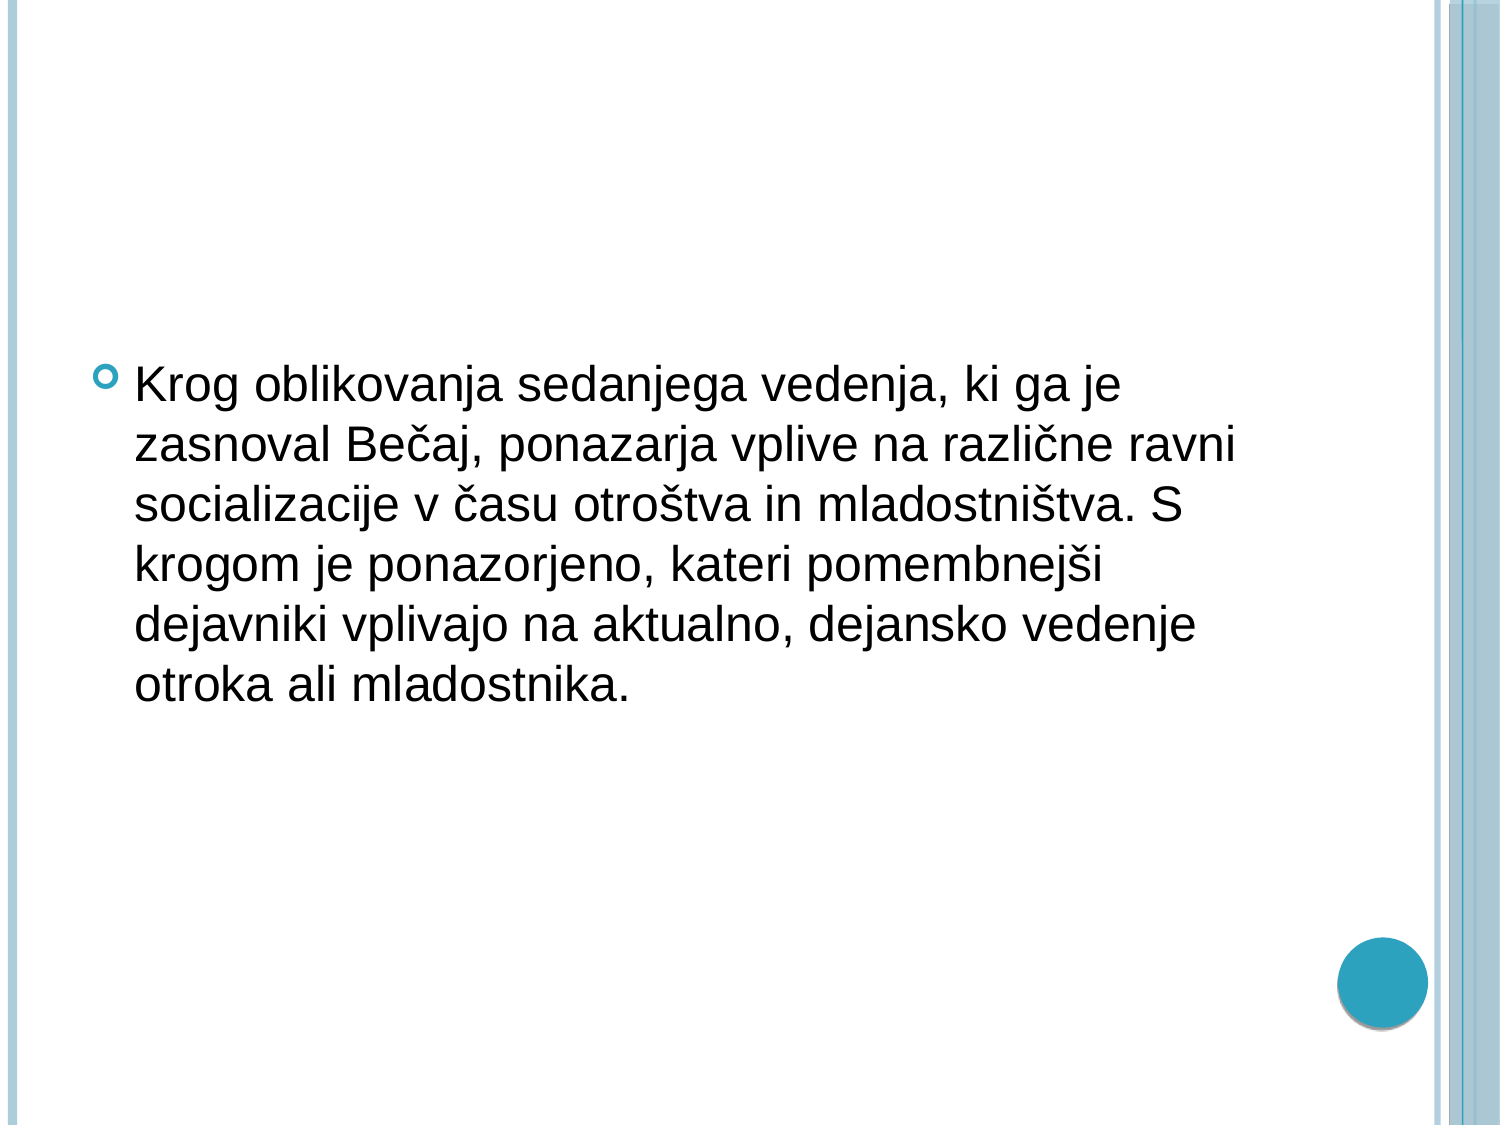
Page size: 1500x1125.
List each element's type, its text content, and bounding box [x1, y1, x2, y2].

list Krog oblikovanja sedanjega vedenja, ki ga je zasnoval Bečaj, ponazarja vplive na različne ravni socializacije v času otroštva in mladostništva. S krogom je ponazorjeno, kateri pomembnejši dejavniki vplivajo na aktualno, dejansko vedenje otroka ali mladostnika. [75, 199, 1300, 1062]
